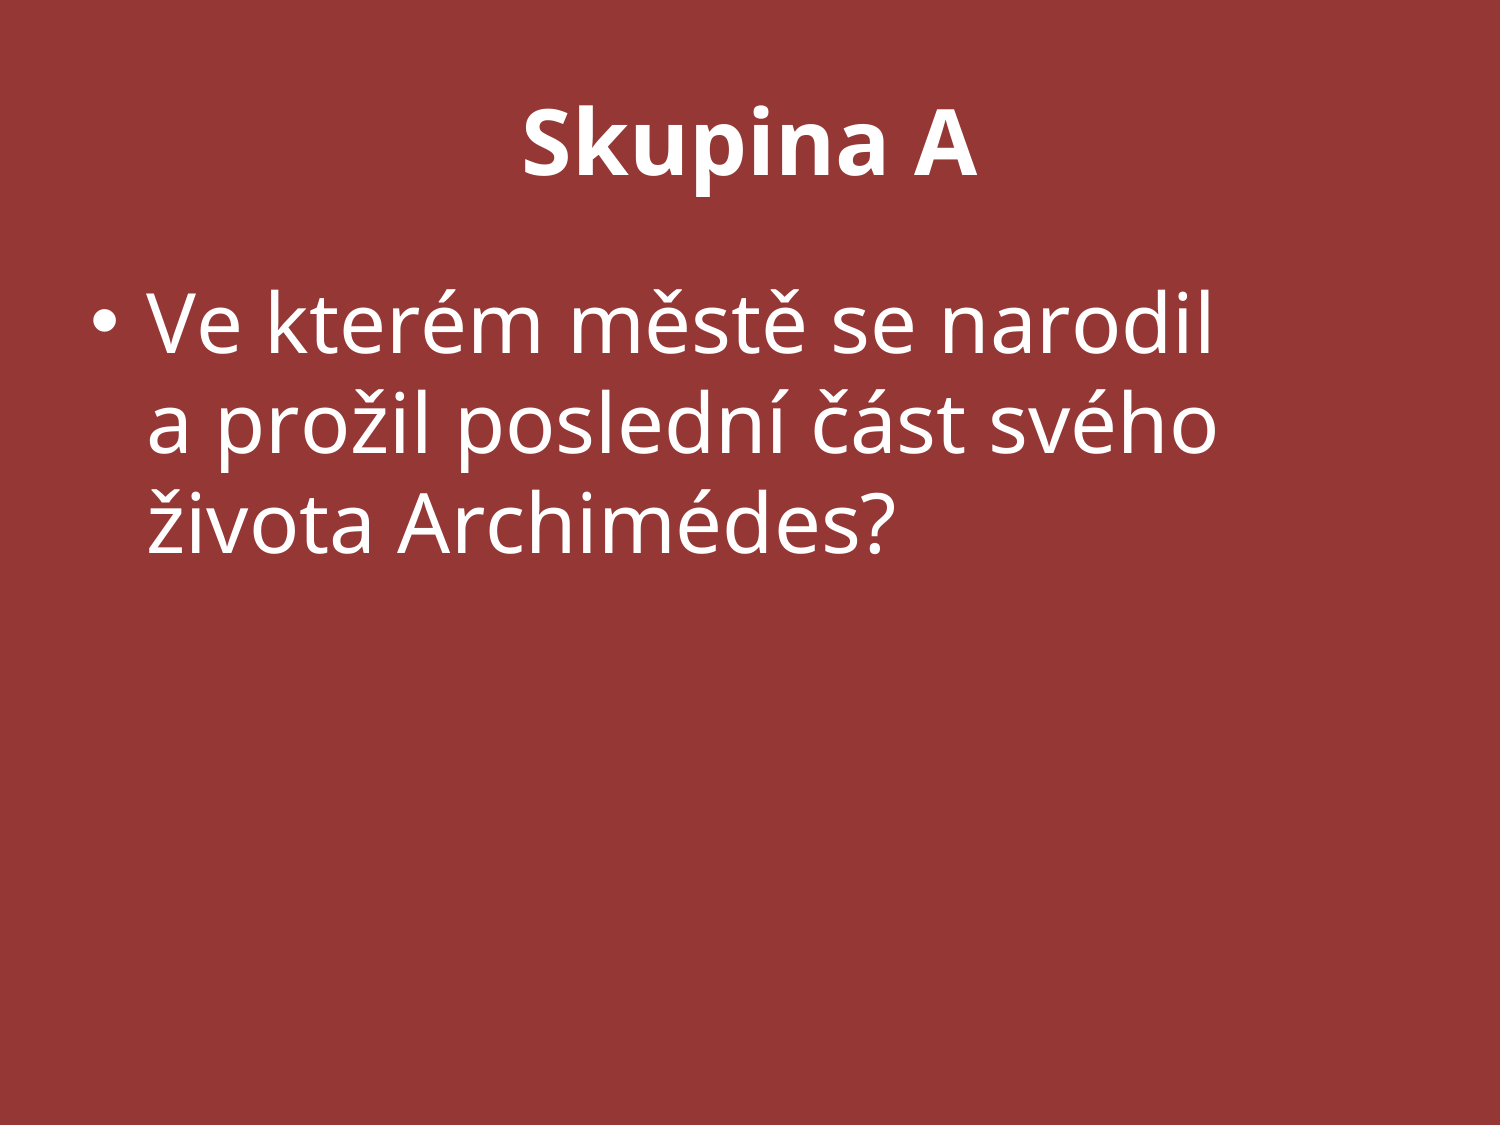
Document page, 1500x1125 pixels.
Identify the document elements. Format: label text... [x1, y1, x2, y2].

list Ve kterém městě se narodil a prožil poslední část svého života Archimédes? [75, 262, 1426, 1006]
title Skupina A [75, 45, 1426, 233]
